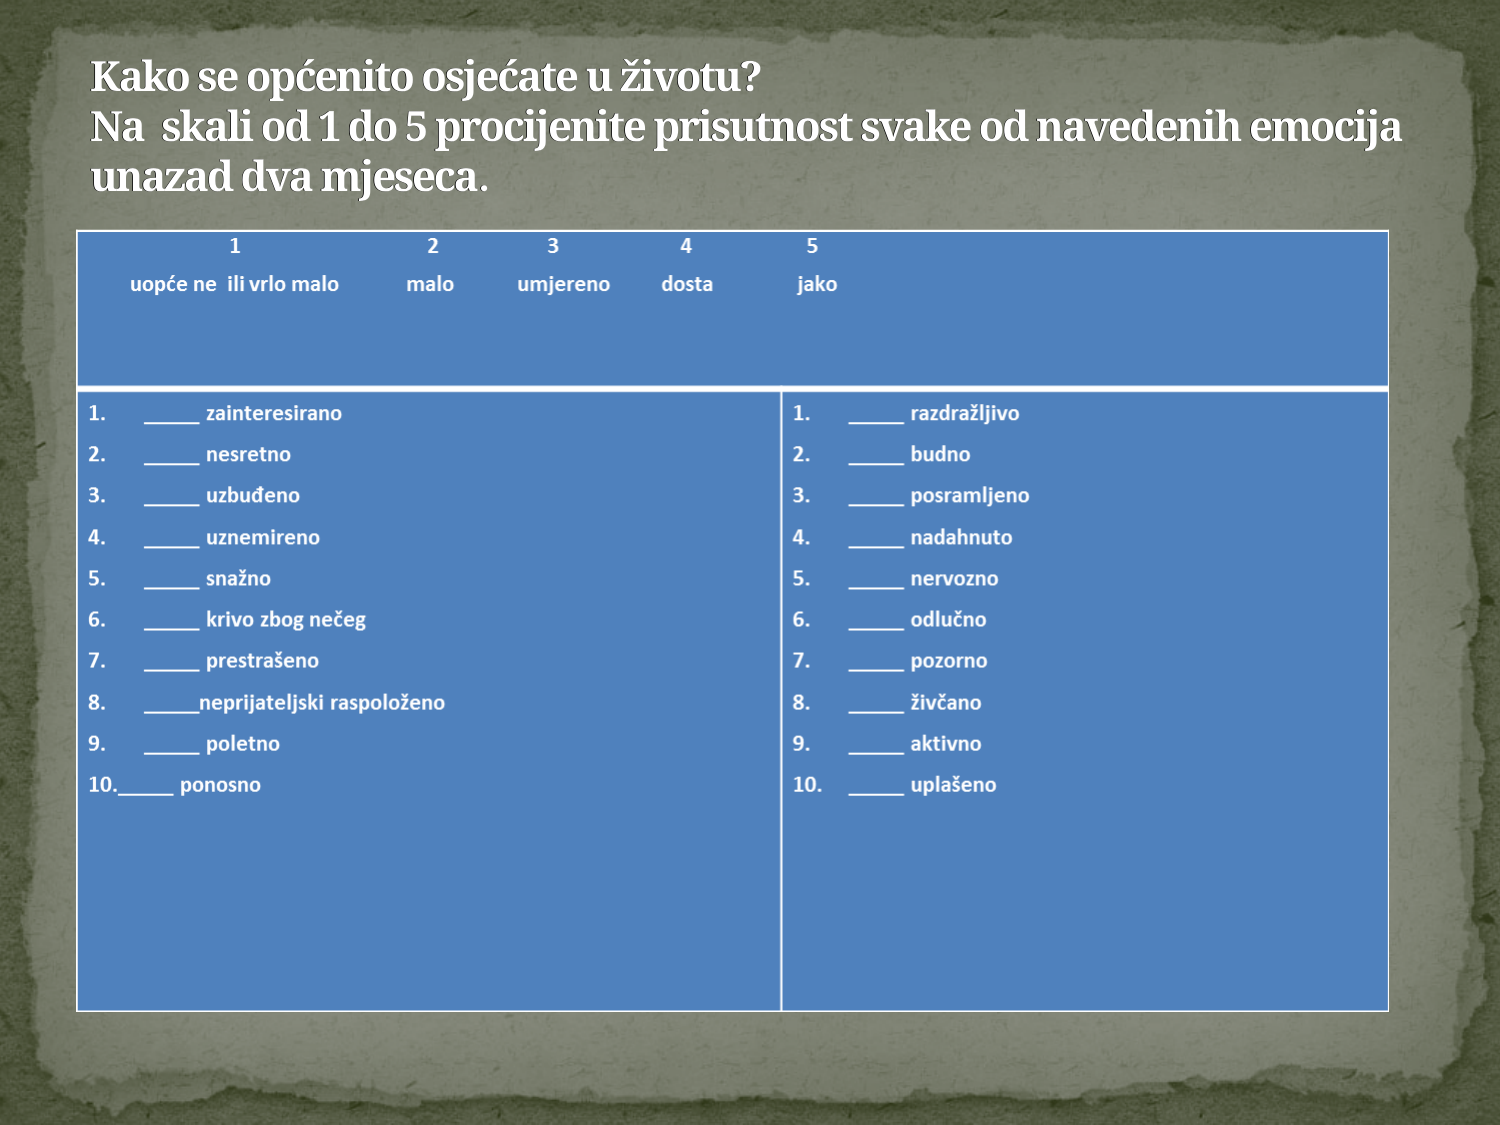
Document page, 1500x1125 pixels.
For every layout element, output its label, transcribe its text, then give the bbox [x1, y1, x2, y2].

title Kako se općenito osjećate u životu? Na skali od 1 do 5 procijenite prisutnost svake od navedenih emocija unazad dva mjeseca. [75, 41, 1306, 209]
picture [76, 223, 1389, 1012]
